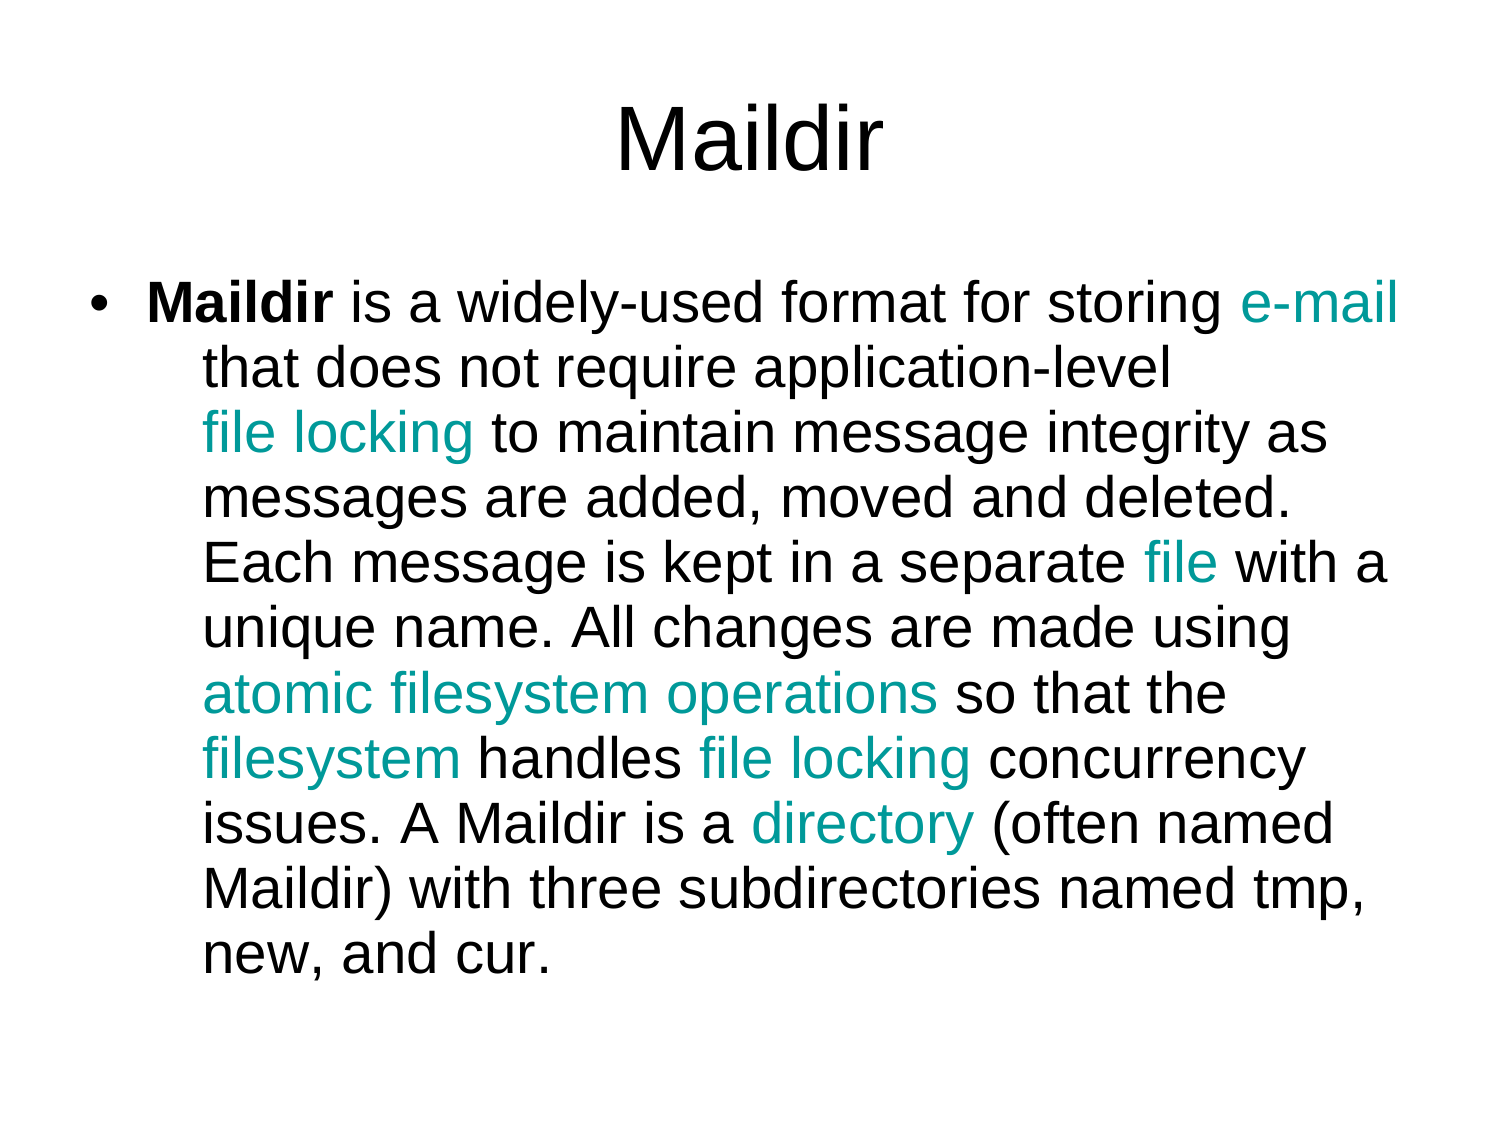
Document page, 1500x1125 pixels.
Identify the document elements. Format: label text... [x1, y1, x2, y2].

title Maildir [75, 45, 1426, 233]
list Maildir is a widely-used format for storing e-mail that does not require application-level file locking to maintain message integrity as messages are added, moved and deleted. Each message is kept in a separate file with a unique name. All changes are made using atomic filesystem operations so that the filesystem handles file locking concurrency issues. A Maildir is a directory (often named Maildir) with three subdirectories named tmp, new, and cur. [75, 262, 1426, 1006]
